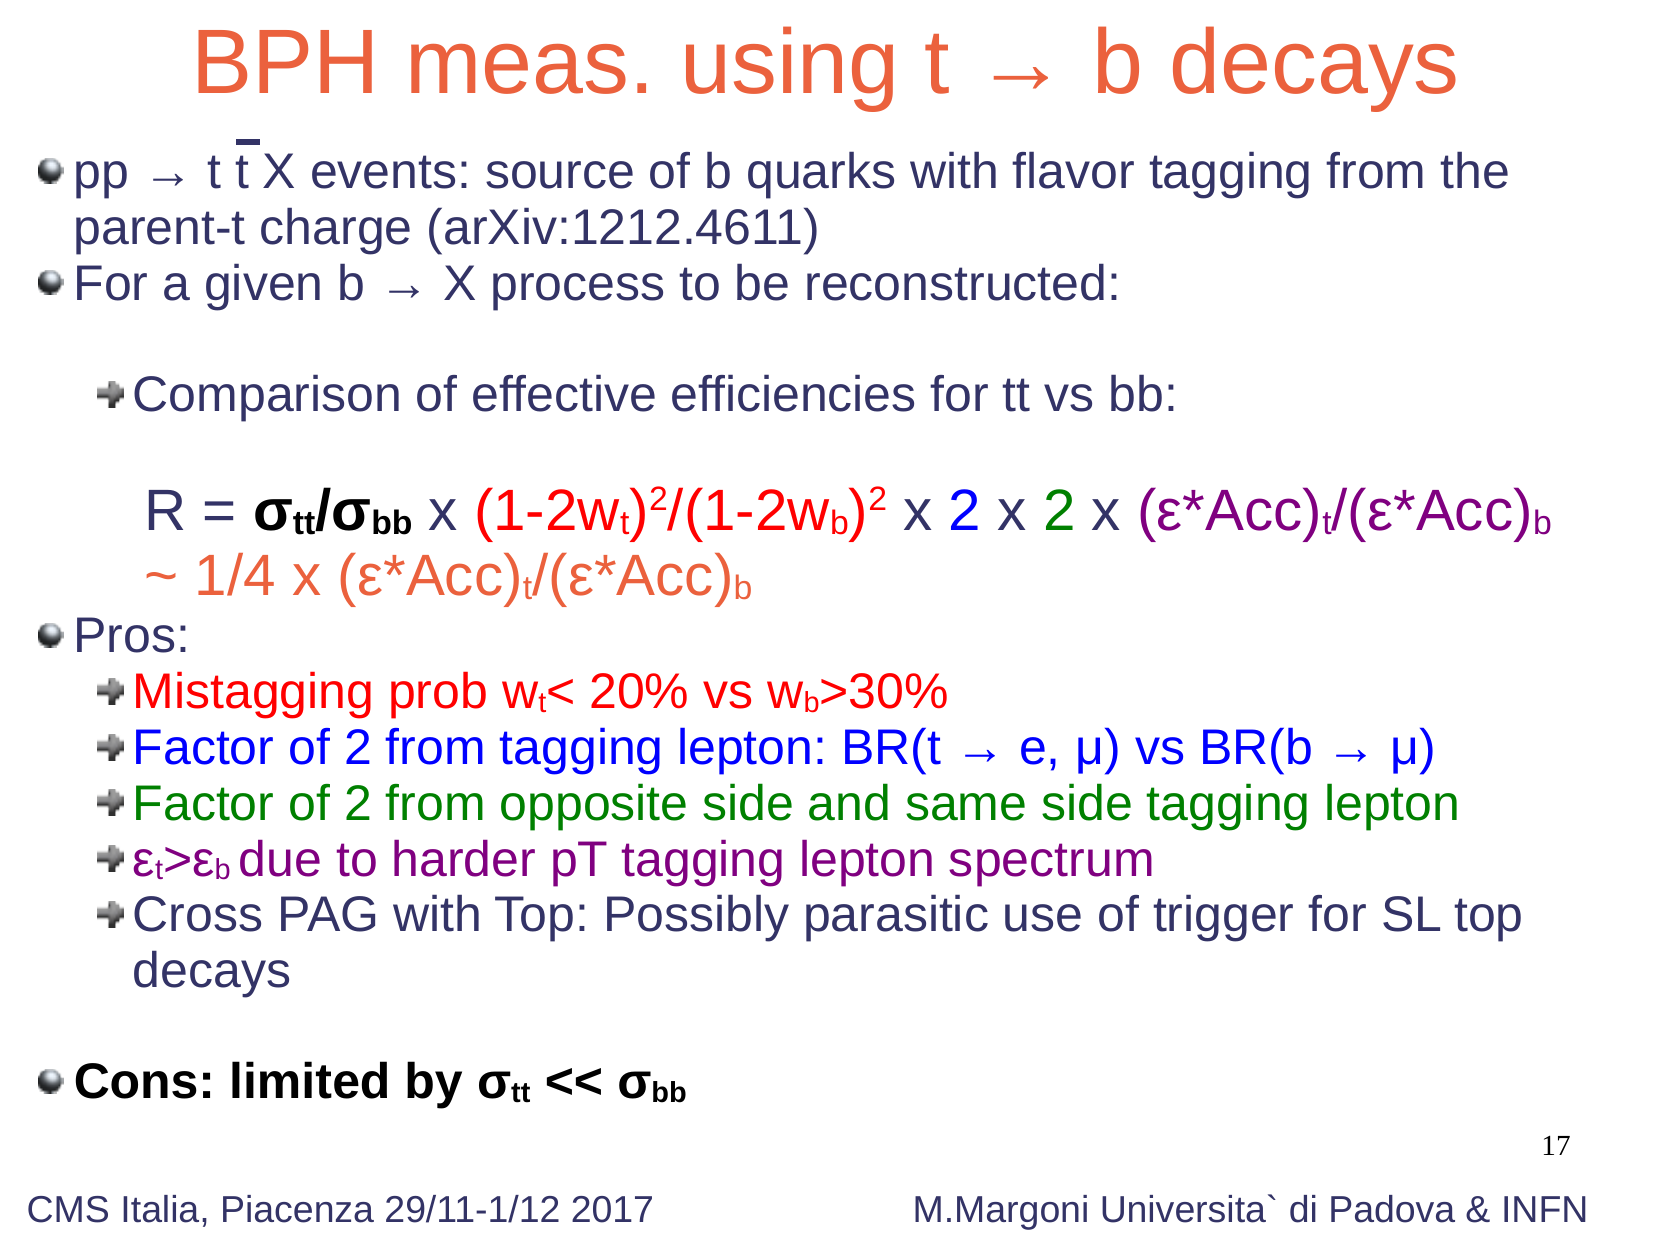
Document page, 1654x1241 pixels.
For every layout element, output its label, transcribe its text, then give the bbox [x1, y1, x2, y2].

text_box pp → t t X events: source of b quarks with flavor tagging from the parent-t charge (arXiv:1212.4611) For a given b → X process to be reconstructed: Comparison of effective efficiencies for tt vs bb: R = σtt/σbb x (1-2wt)2/(1-2wb)2 x 2 x 2 x (ε*Acc)t/(ε*Acc)b ~ 1/4 x (ε*Acc)t/(ε*Acc)b Pros: Mistagging prob wt< 20% vs wb>30% Factor of 2 from tagging lepton: BR(t → e, μ) vs BR(b → μ) Factor of 2 from opposite side and same side tagging lepton εt>εb due to harder pT tagging lepton spectrum Cross PAG with Top: Possibly parasitic use of trigger for SL top decays Cons: limited by σtt << σbb [23, 135, 1642, 1181]
title BPH meas. using t → b decays [82, 0, 1571, 135]
text_box CMS Italia, Piacenza 29/11-1/12 2017 M.Margoni Universita` di Padova & INFN [11, 1181, 1642, 1238]
